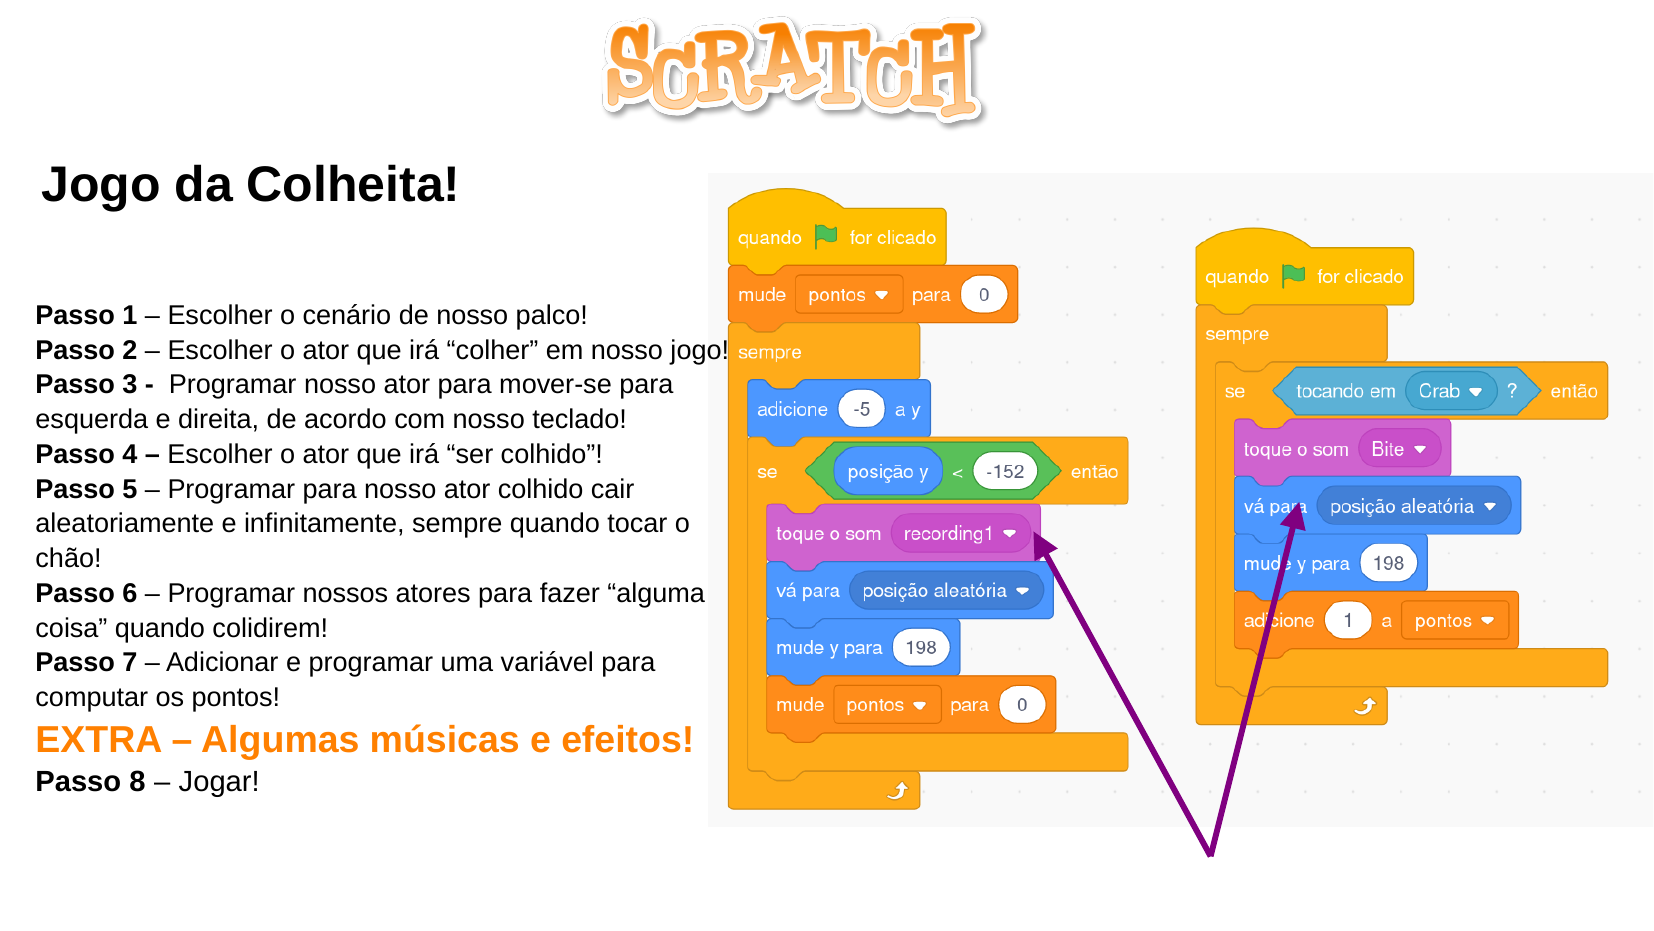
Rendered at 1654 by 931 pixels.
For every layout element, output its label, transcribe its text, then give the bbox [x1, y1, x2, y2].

title Jogo da Colheita! [41, 106, 497, 234]
picture [708, 173, 1654, 827]
title Passo 1 – Escolher o cenário de nosso palco! Passo 2 – Escolher o ator que irá “colher” em nosso jogo! Passo 3 - Programar nosso ator para mover-se para esquerda e direita, de acordo com nosso teclado! Passo 4 – Escolher o ator que irá “ser colhido”! Passo 5 – Programar para nosso ator colhido cair aleatoriamente e infinitamente, sempre quando tocar o chão! Passo 6 – Programar nossos atores para fazer “alguma coisa” quando colidirem! Passo 7 – Adicionar e programar uma variável para computar os pontos! EXTRA – Algumas músicas e efeitos! Passo 8 – Jogar! [35, 234, 739, 859]
picture [590, 3, 1004, 143]
